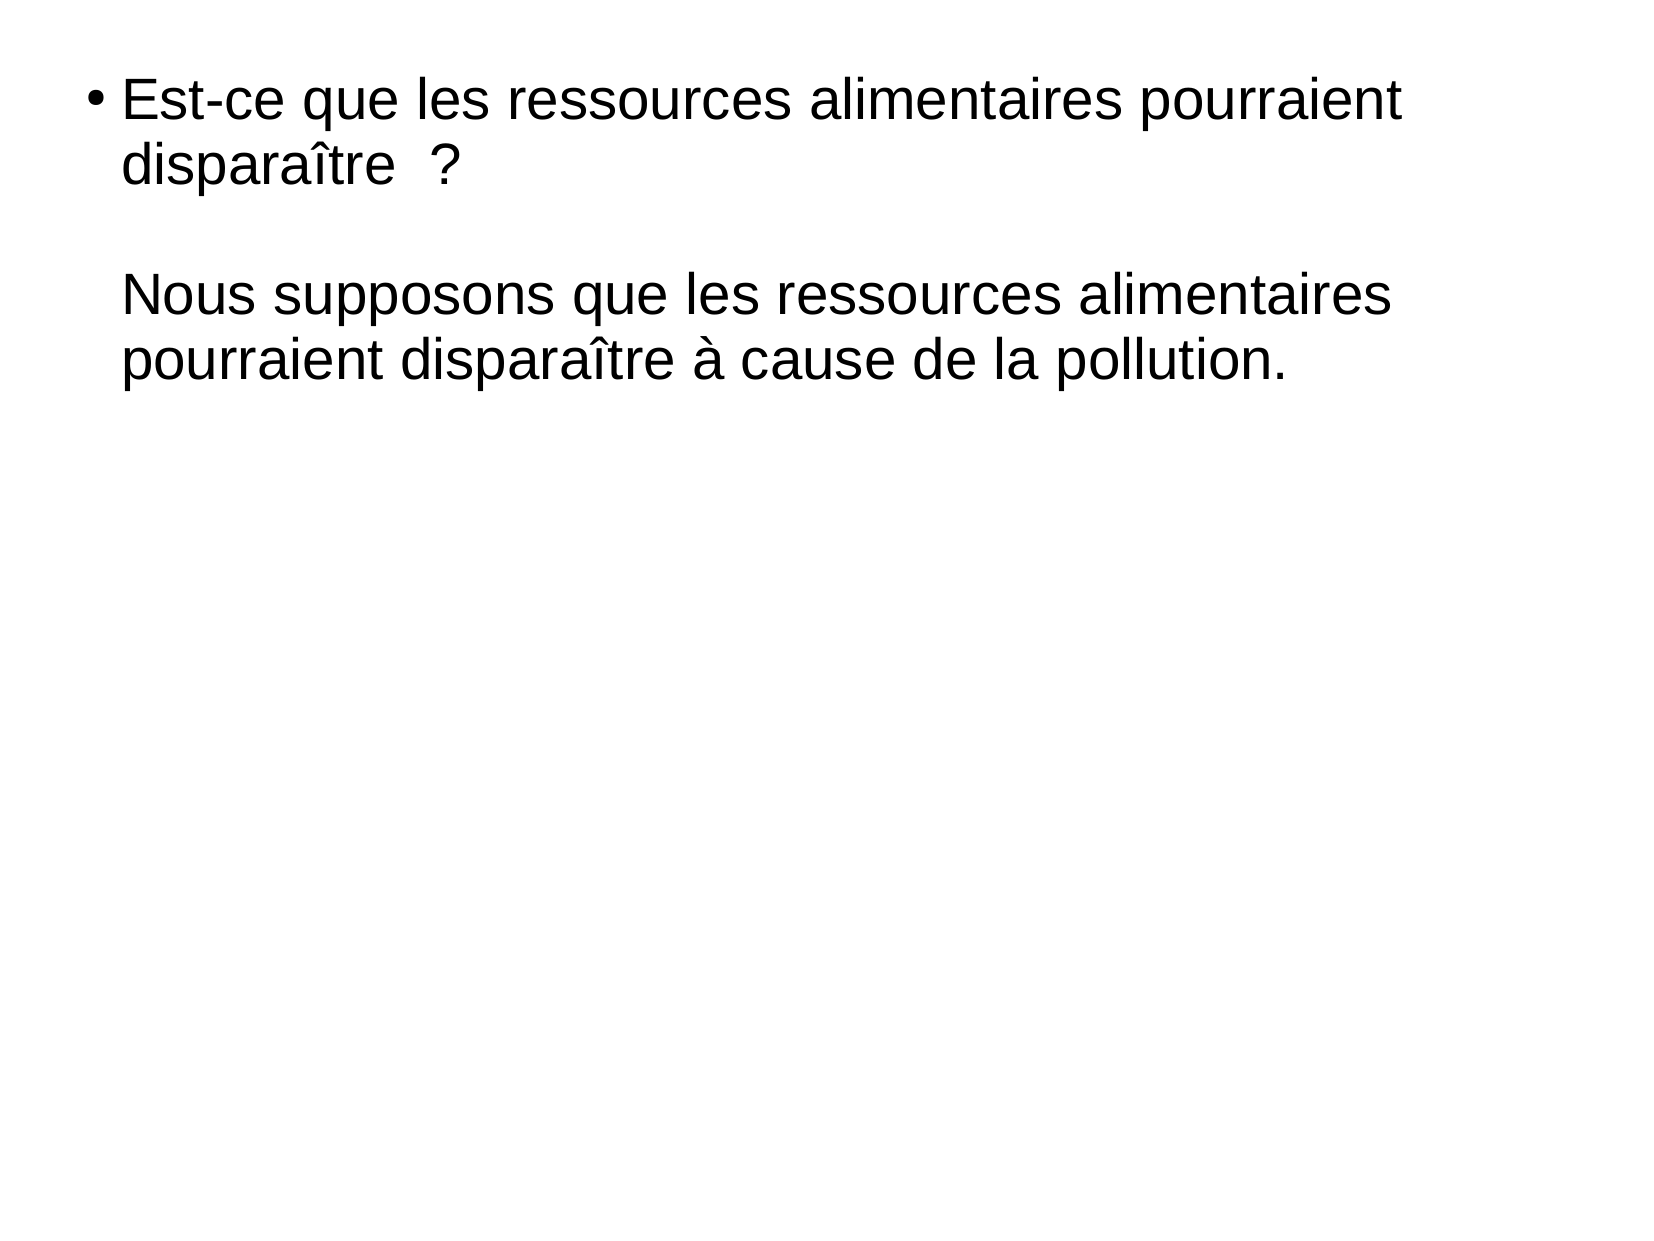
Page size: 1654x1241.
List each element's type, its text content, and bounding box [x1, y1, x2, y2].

text_box Est-ce que les ressources alimentaires pourraient disparaître ? Nous supposons que les ressources alimentaires pourraient disparaître à cause de la pollution. [70, 59, 1583, 528]
